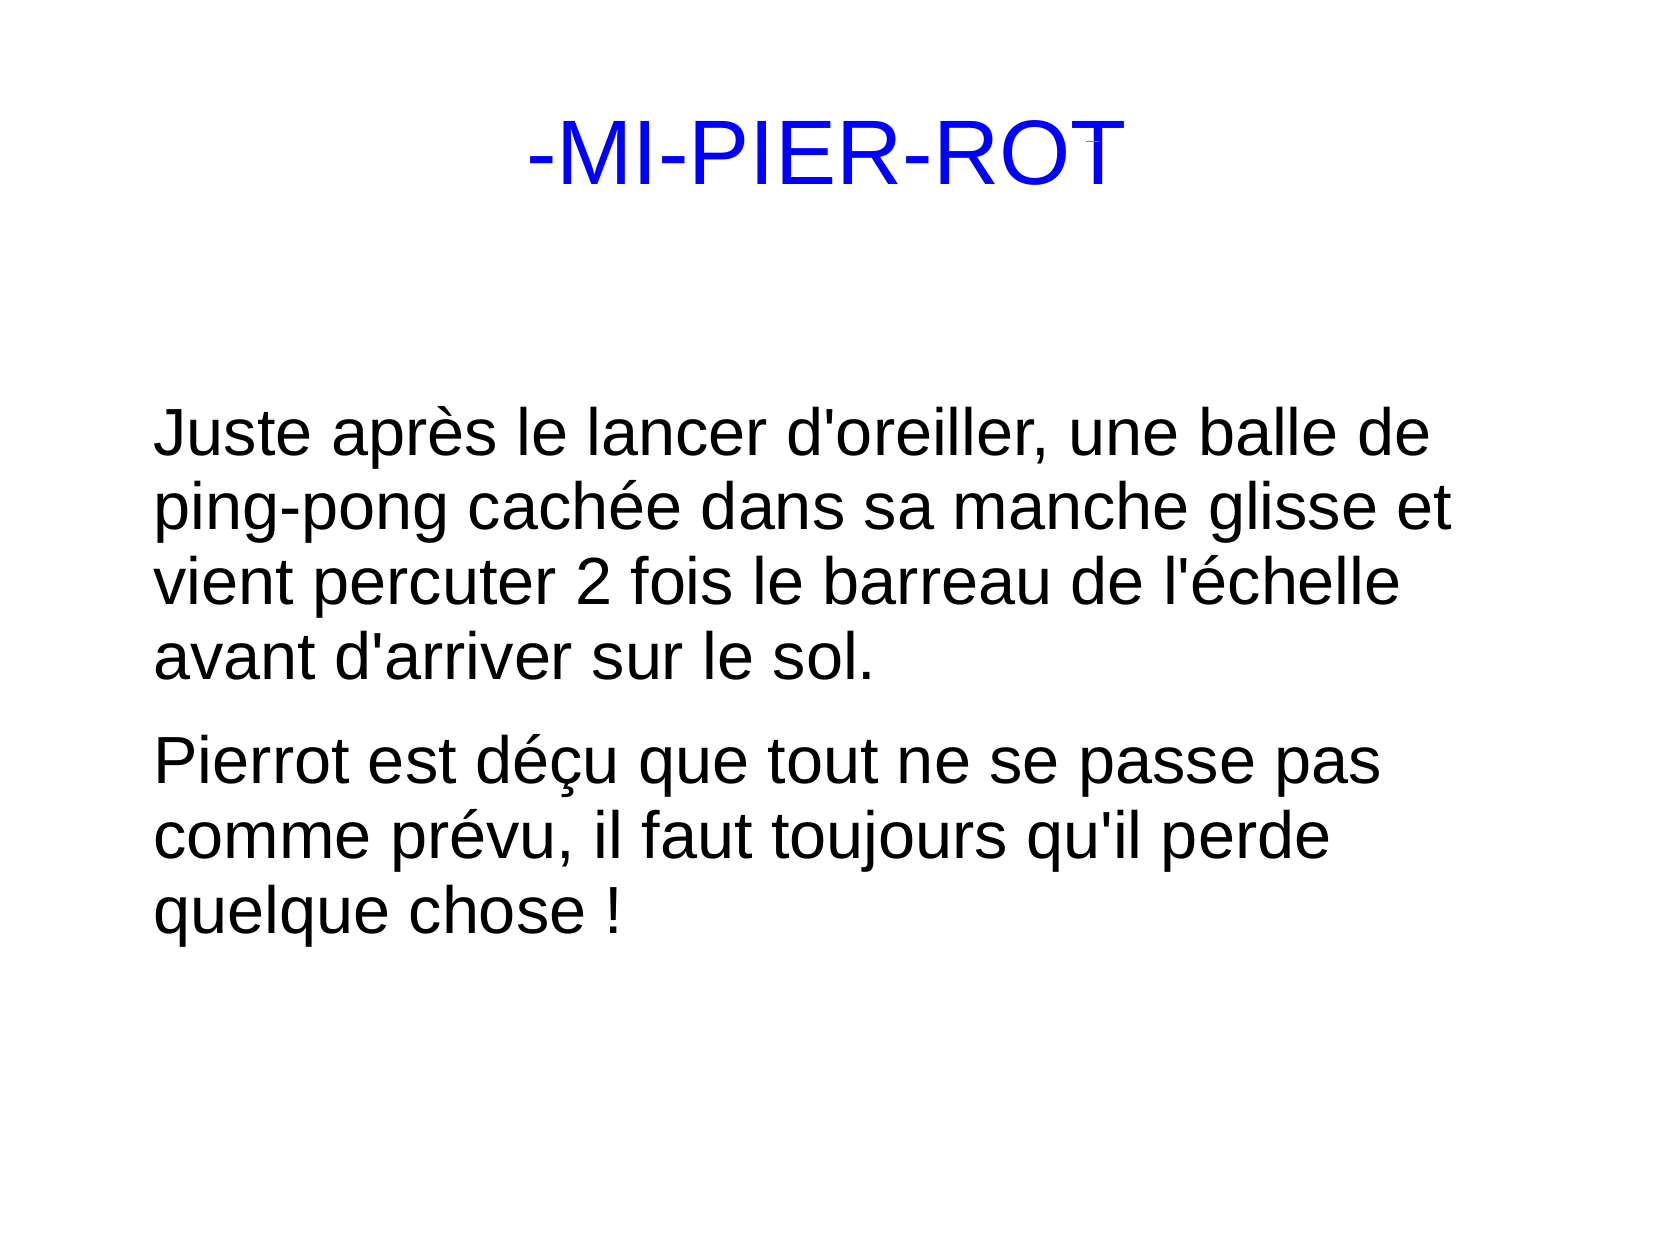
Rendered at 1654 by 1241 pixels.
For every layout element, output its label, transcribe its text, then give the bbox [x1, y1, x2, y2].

title -MI-PIER-ROT [82, 49, 1571, 257]
list Juste après le lancer d'oreiller, une balle de ping-pong cachée dans sa manche glisse et vient percuter 2 fois le barreau de l'échelle avant d'arriver sur le sol. Pierrot est déçu que tout ne se passe pas comme prévu, il faut toujours qu'il perde quelque chose ! [82, 290, 1538, 1010]
